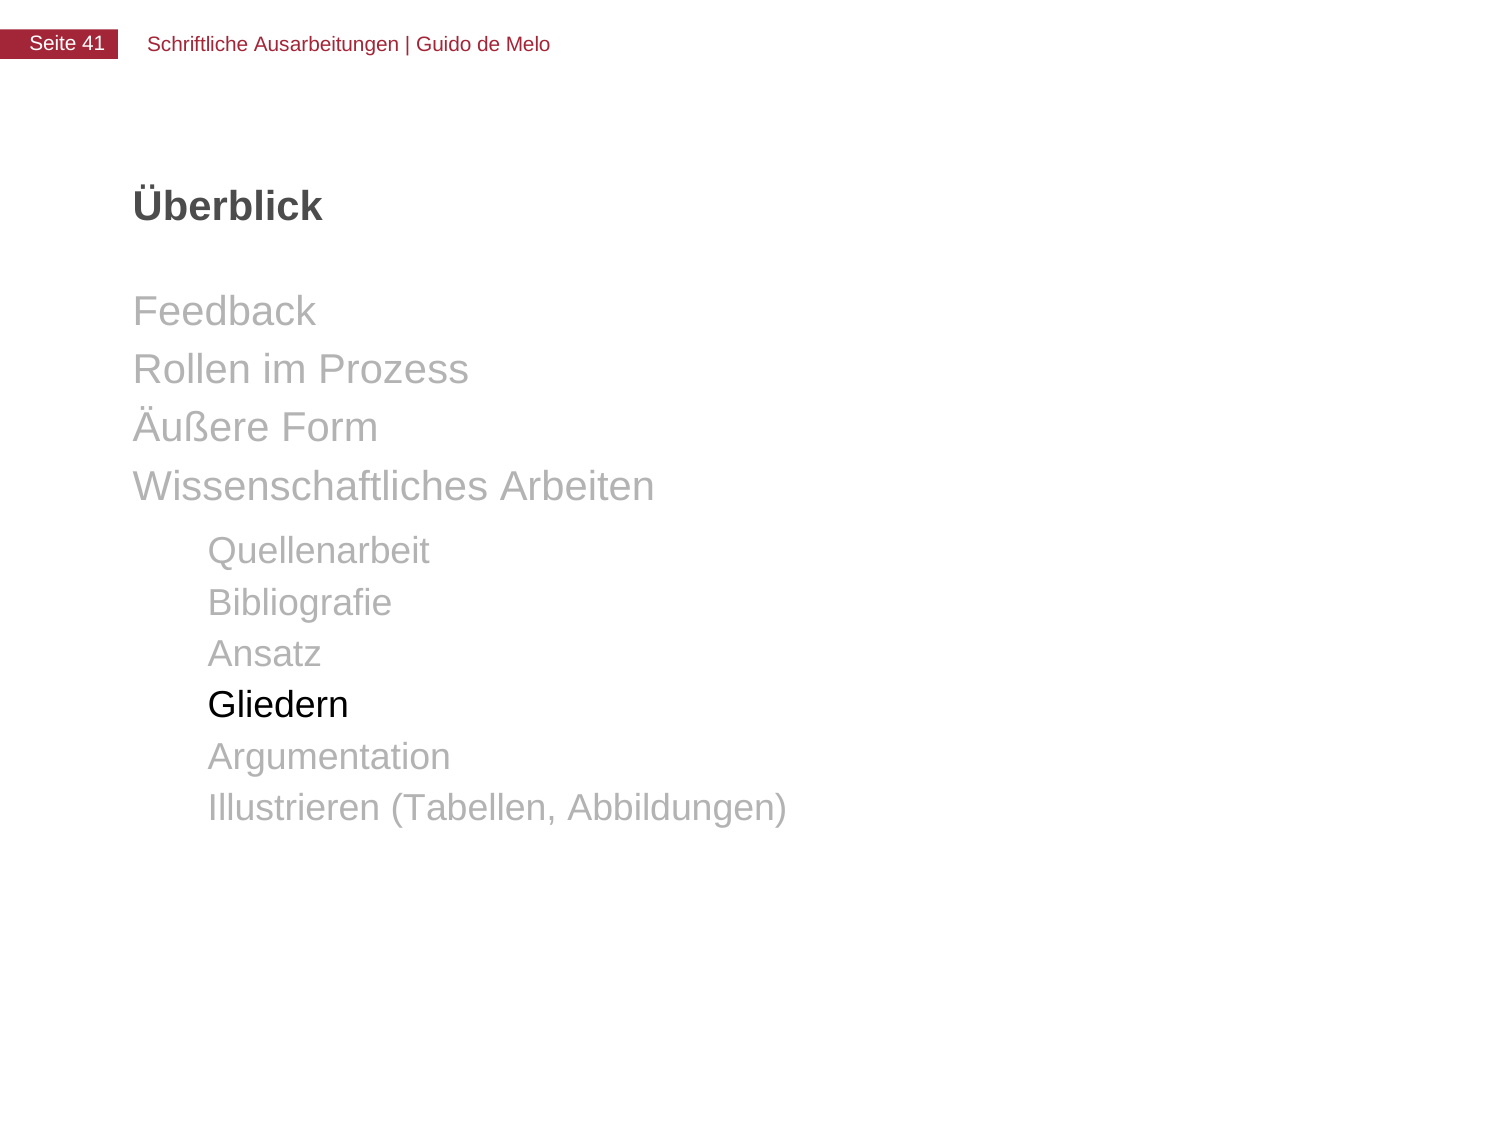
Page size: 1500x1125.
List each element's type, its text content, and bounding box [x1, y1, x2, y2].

list Feedback Rollen im Prozess Äußere Form Wissenschaftliches Arbeiten Quellenarbeit Bibliografie Ansatz Gliedern Argumentation Illustrieren (Tabellen, Abbildungen) [132, 287, 1371, 888]
title Überblick [132, 149, 1413, 258]
